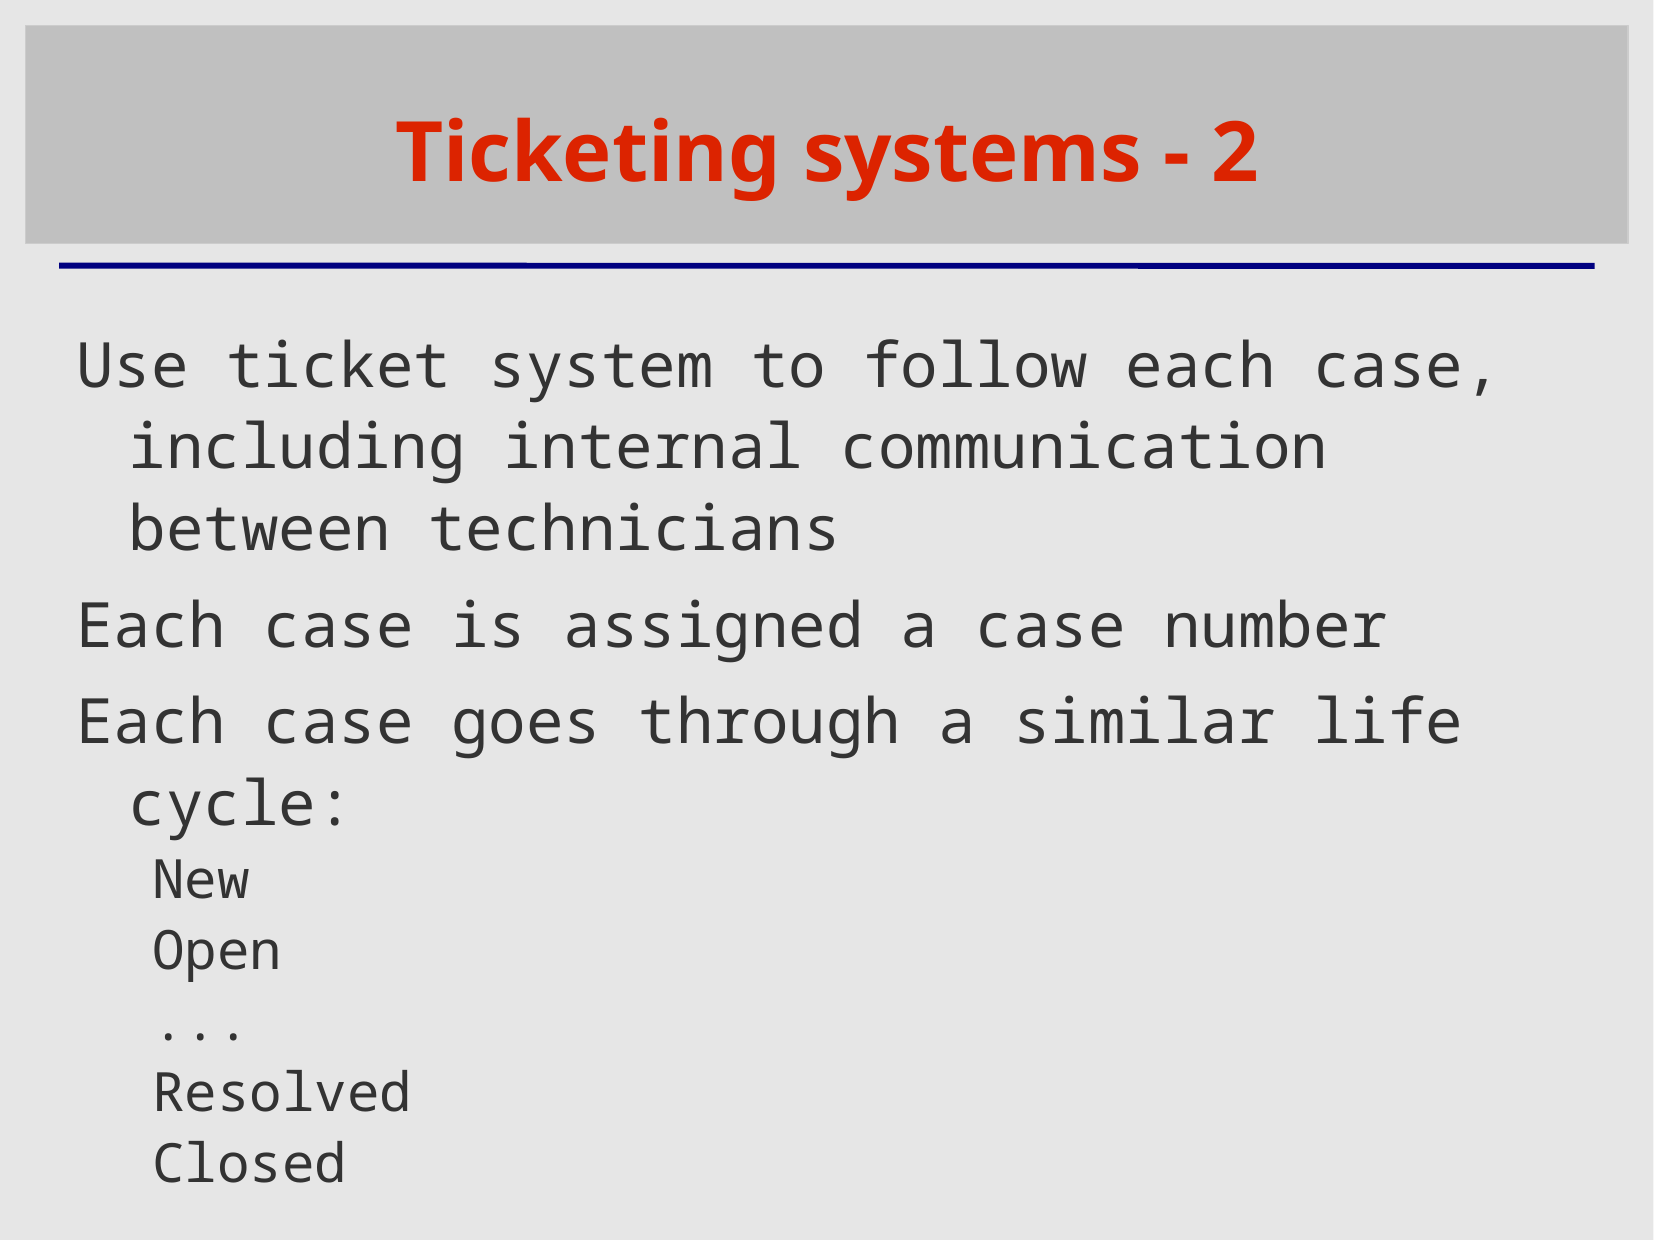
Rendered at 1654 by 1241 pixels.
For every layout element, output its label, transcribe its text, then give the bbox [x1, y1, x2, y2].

title Ticketing systems - 2 [121, 46, 1534, 254]
list Use ticket system to follow each case, including internal communication between technicians Each case is assigned a case number Each case goes through a similar life cycle: New Open ... Resolved Closed [59, 322, 1595, 1132]
